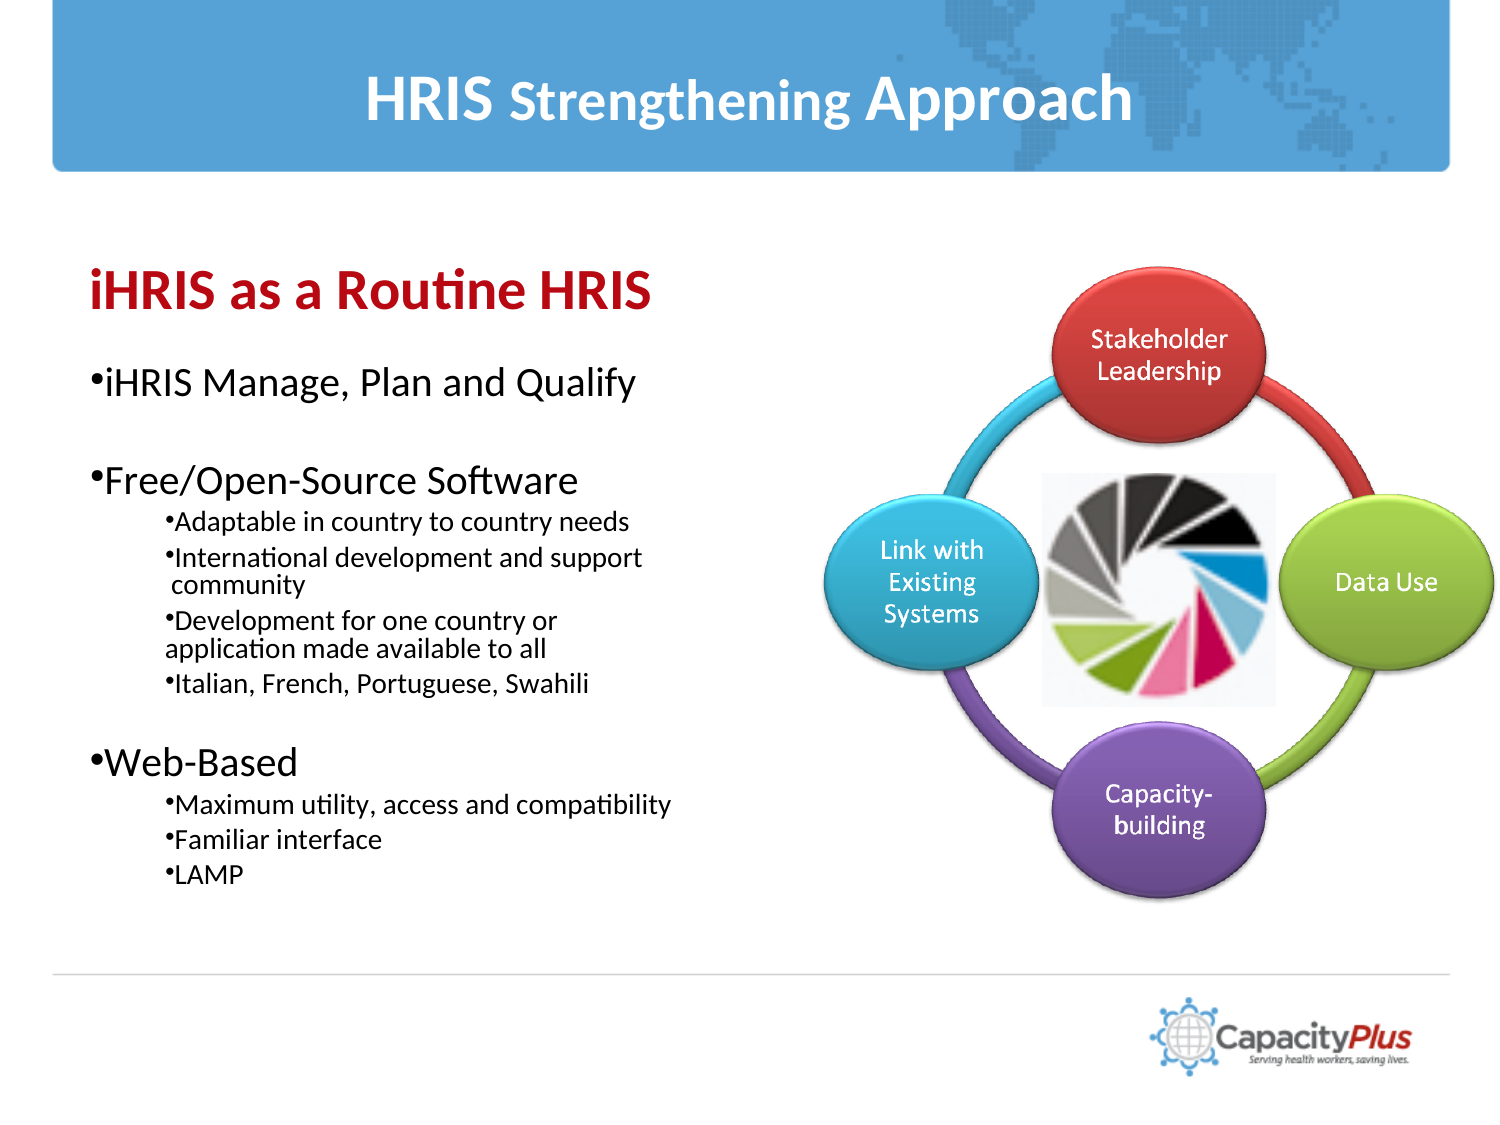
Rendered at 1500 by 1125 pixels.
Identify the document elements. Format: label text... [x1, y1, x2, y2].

text_box iHRIS as a Routine HRIS iHRIS Manage, Plan and Qualify Free/Open-Source Software Adaptable in country to country needs International development and support community Development for one country or application made available to all Italian, French, Portuguese, Swahili Web-Based Maximum utility, access and compatibility Familiar interface LAMP [74, 262, 1163, 1000]
text_box HRIS Strengthening Approach [41, 0, 1459, 188]
picture [0, 0, 1500, 1125]
